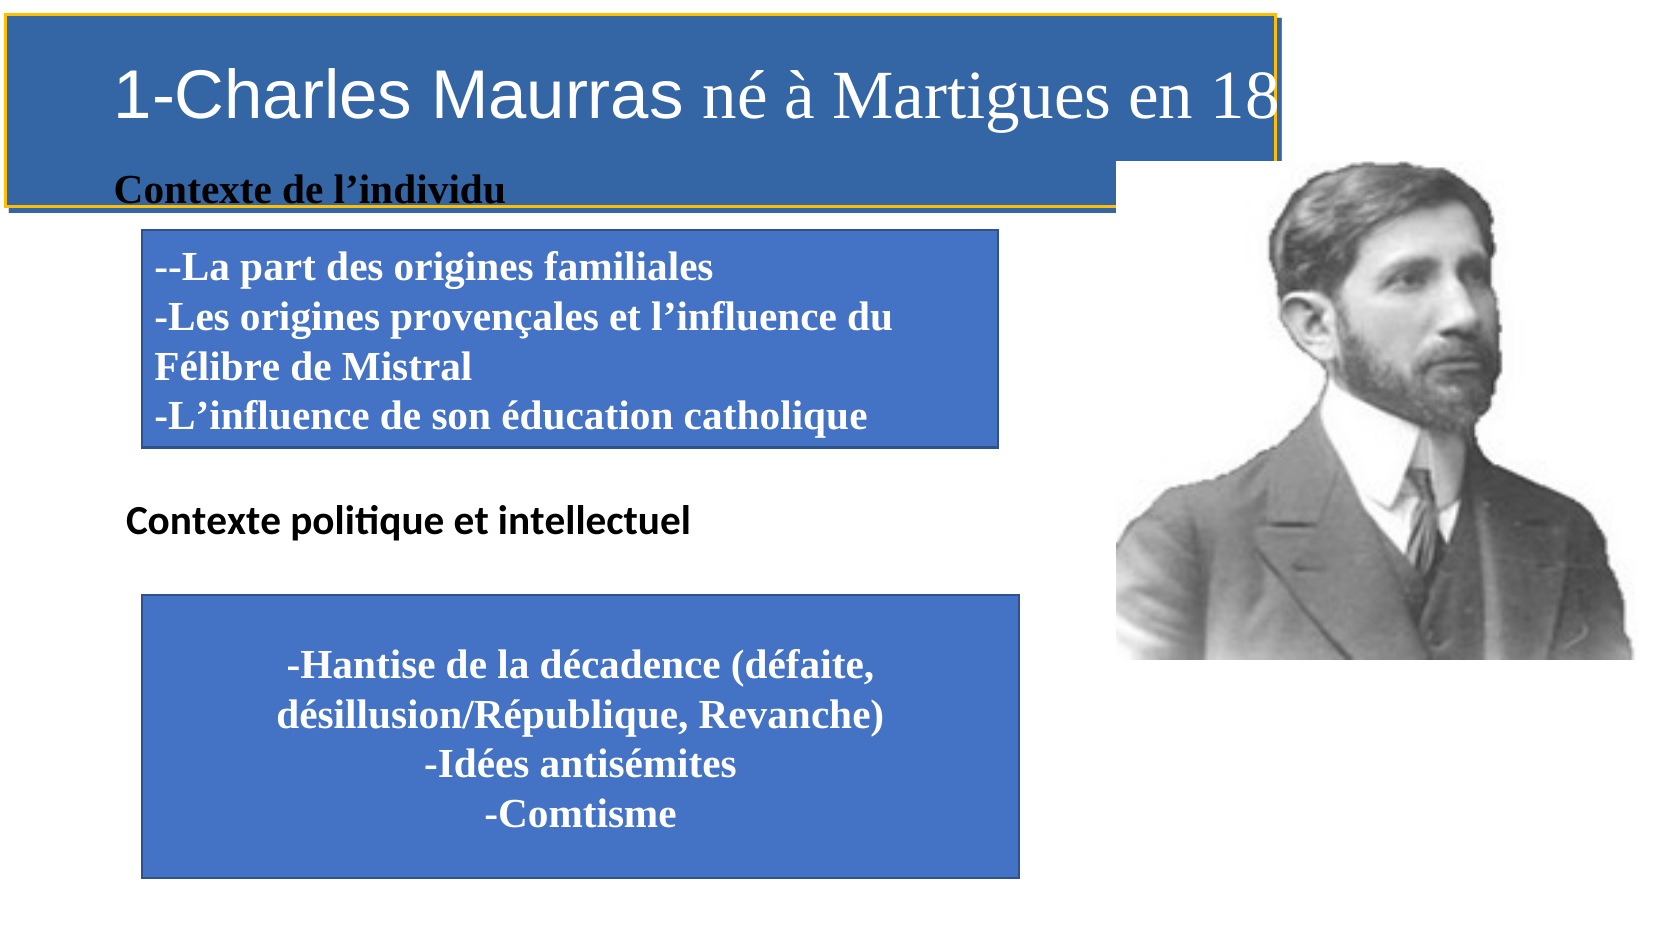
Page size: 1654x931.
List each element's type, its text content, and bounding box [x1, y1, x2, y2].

title 1-Charles Maurras né à Martigues en 1868 [113, 49, 1540, 161]
text_box -Hantise de la décadence (défaite, désillusion/République, Revanche) -Idées antisémites -Comtisme [142, 595, 1019, 878]
list Contexte de l’individu [113, 161, 1540, 838]
picture [1116, 161, 1638, 660]
text_box Contexte politique et intellectuel [113, 487, 941, 588]
text_box --La part des origines familiales -Les origines provençales et l’influence du Félibre de Mistral -L’influence de son éducation catholique [142, 230, 998, 448]
